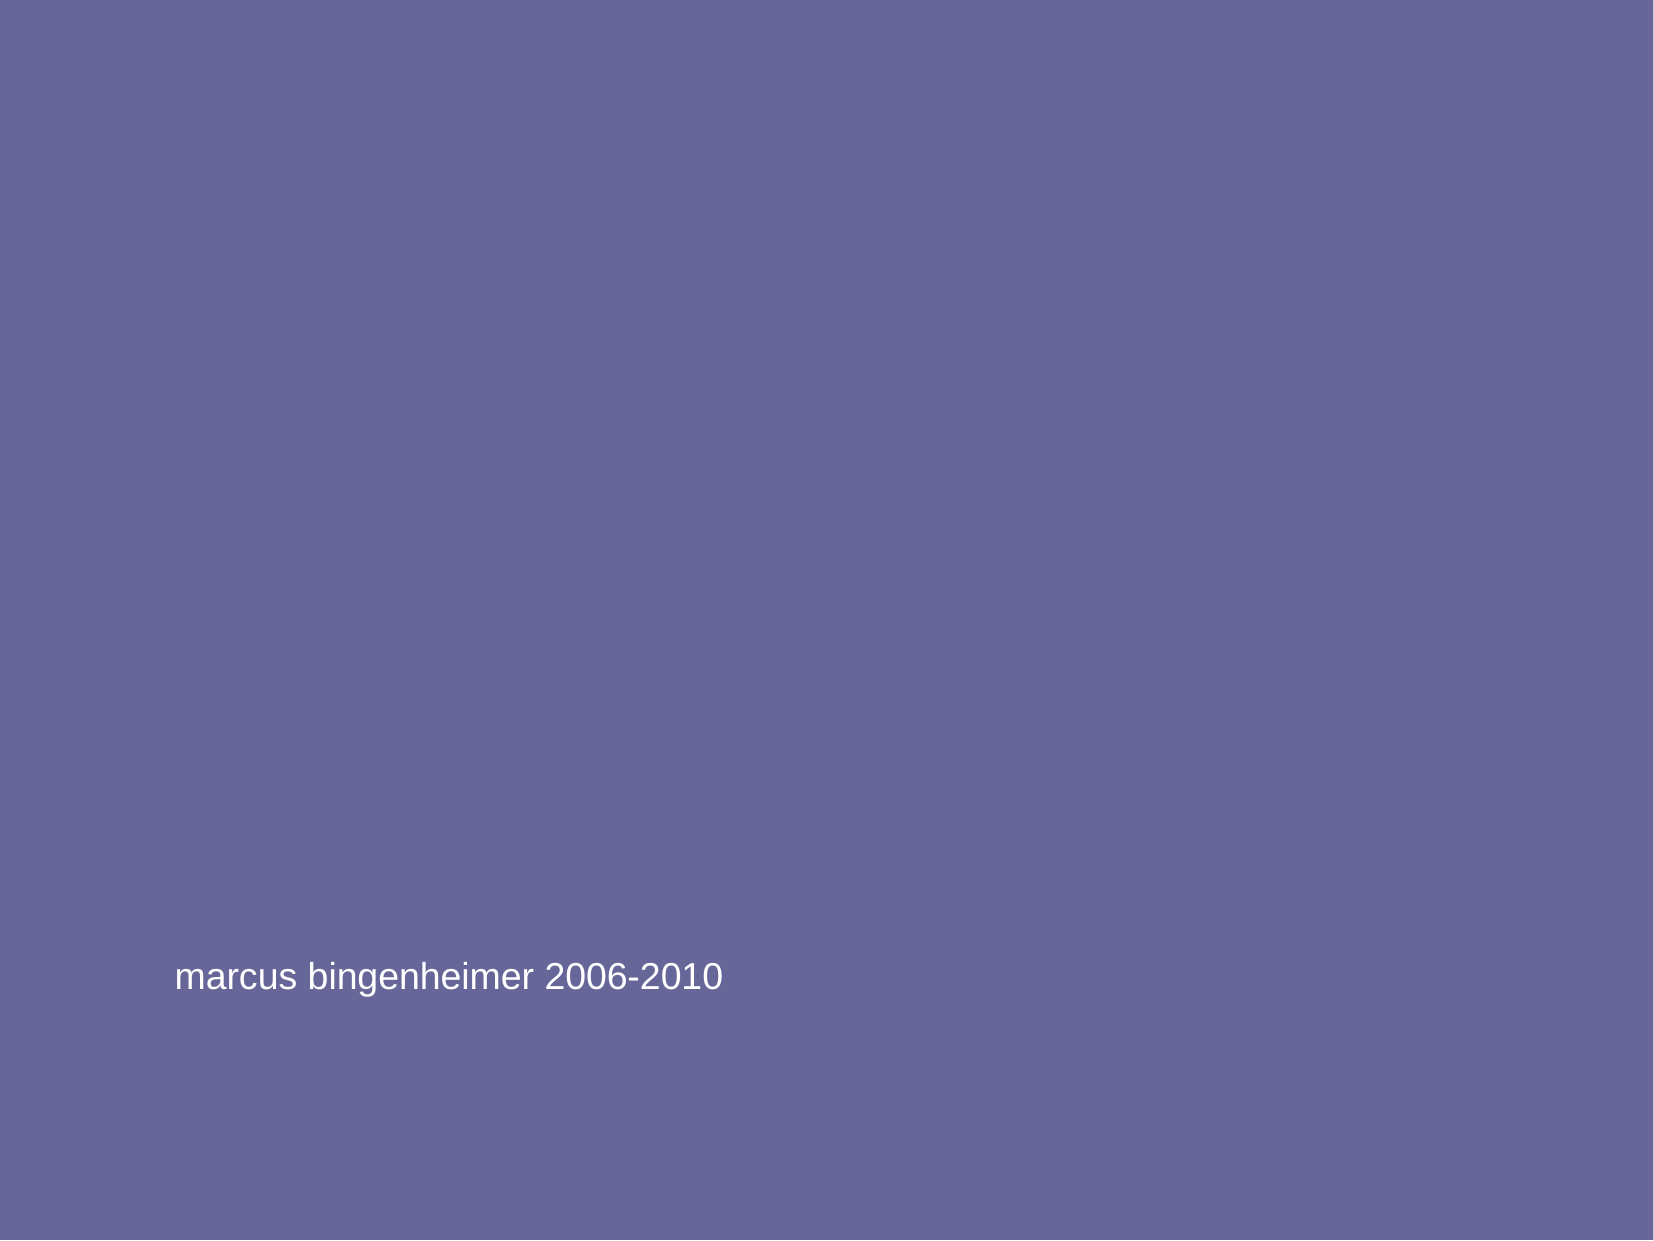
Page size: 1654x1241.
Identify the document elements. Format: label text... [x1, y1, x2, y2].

text_box marcus bingenheimer 2006-2010 [150, 900, 1501, 1008]
